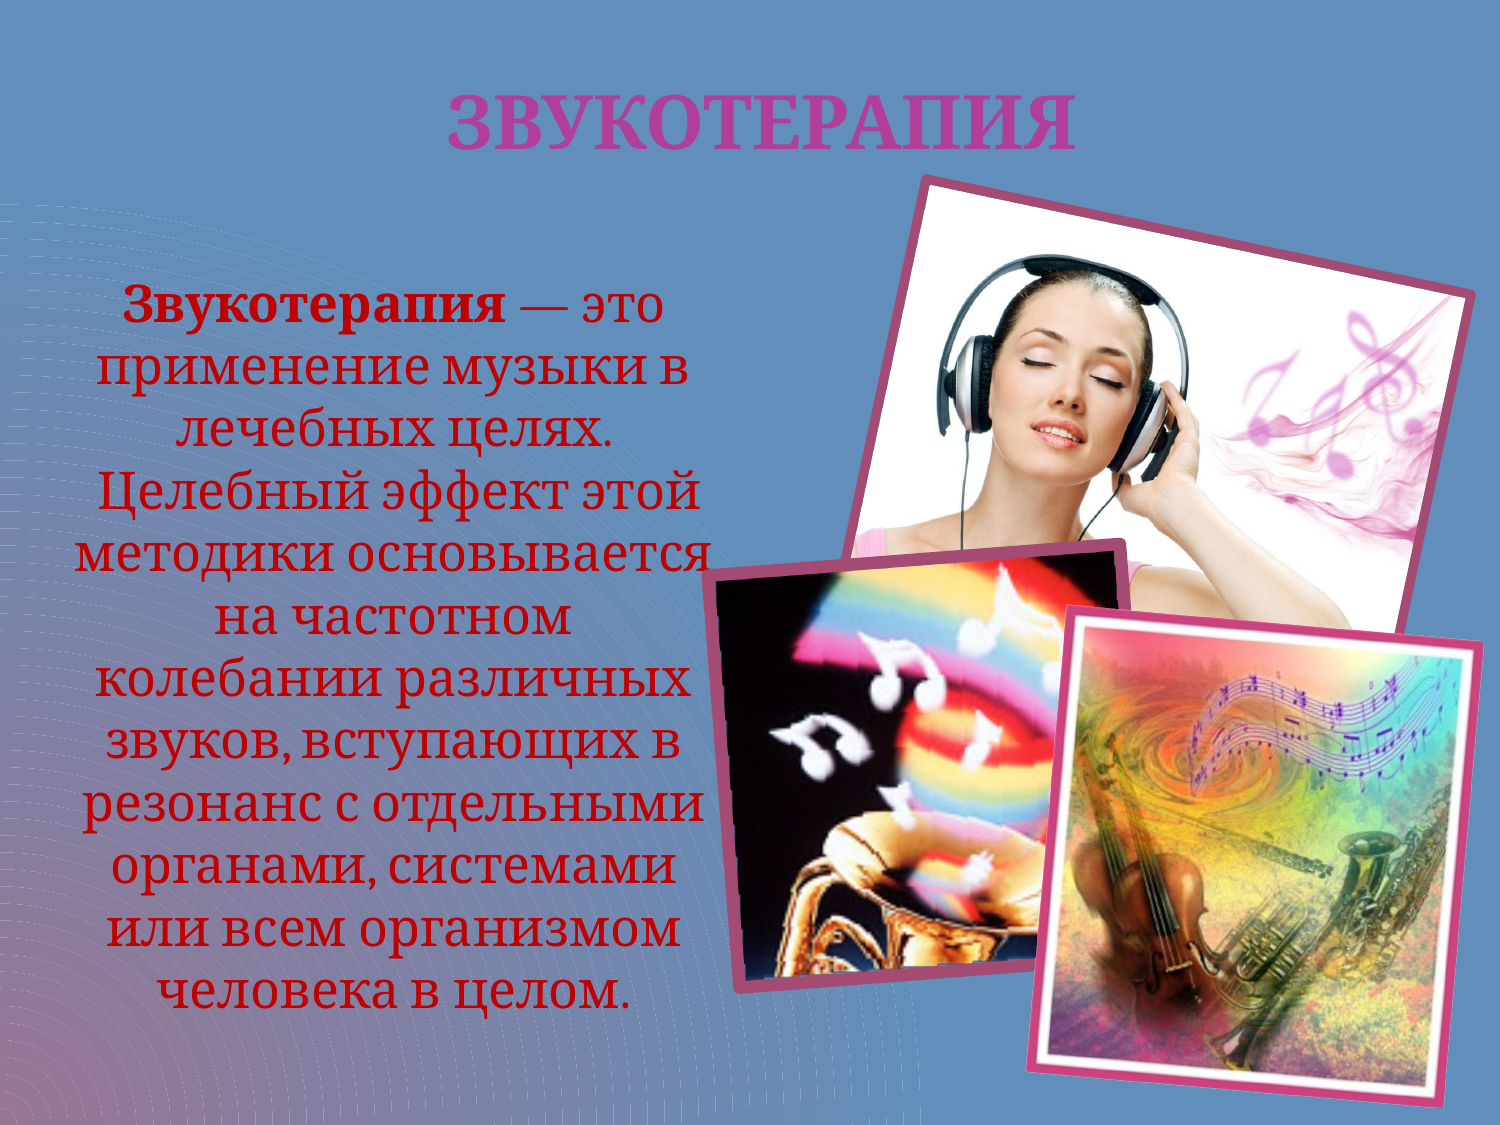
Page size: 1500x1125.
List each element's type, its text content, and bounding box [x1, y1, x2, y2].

picture [714, 184, 1484, 1108]
list Звукотерапия — это применение музыки в лечебных целях. Целебный эффект этой методики основывается на частотном колебании различных звуков, вступающих в резонанс с отдельными органами, системами или всем организмом человека в целом. [50, 262, 738, 1038]
title Звукотерапия [49, 42, 1475, 197]
